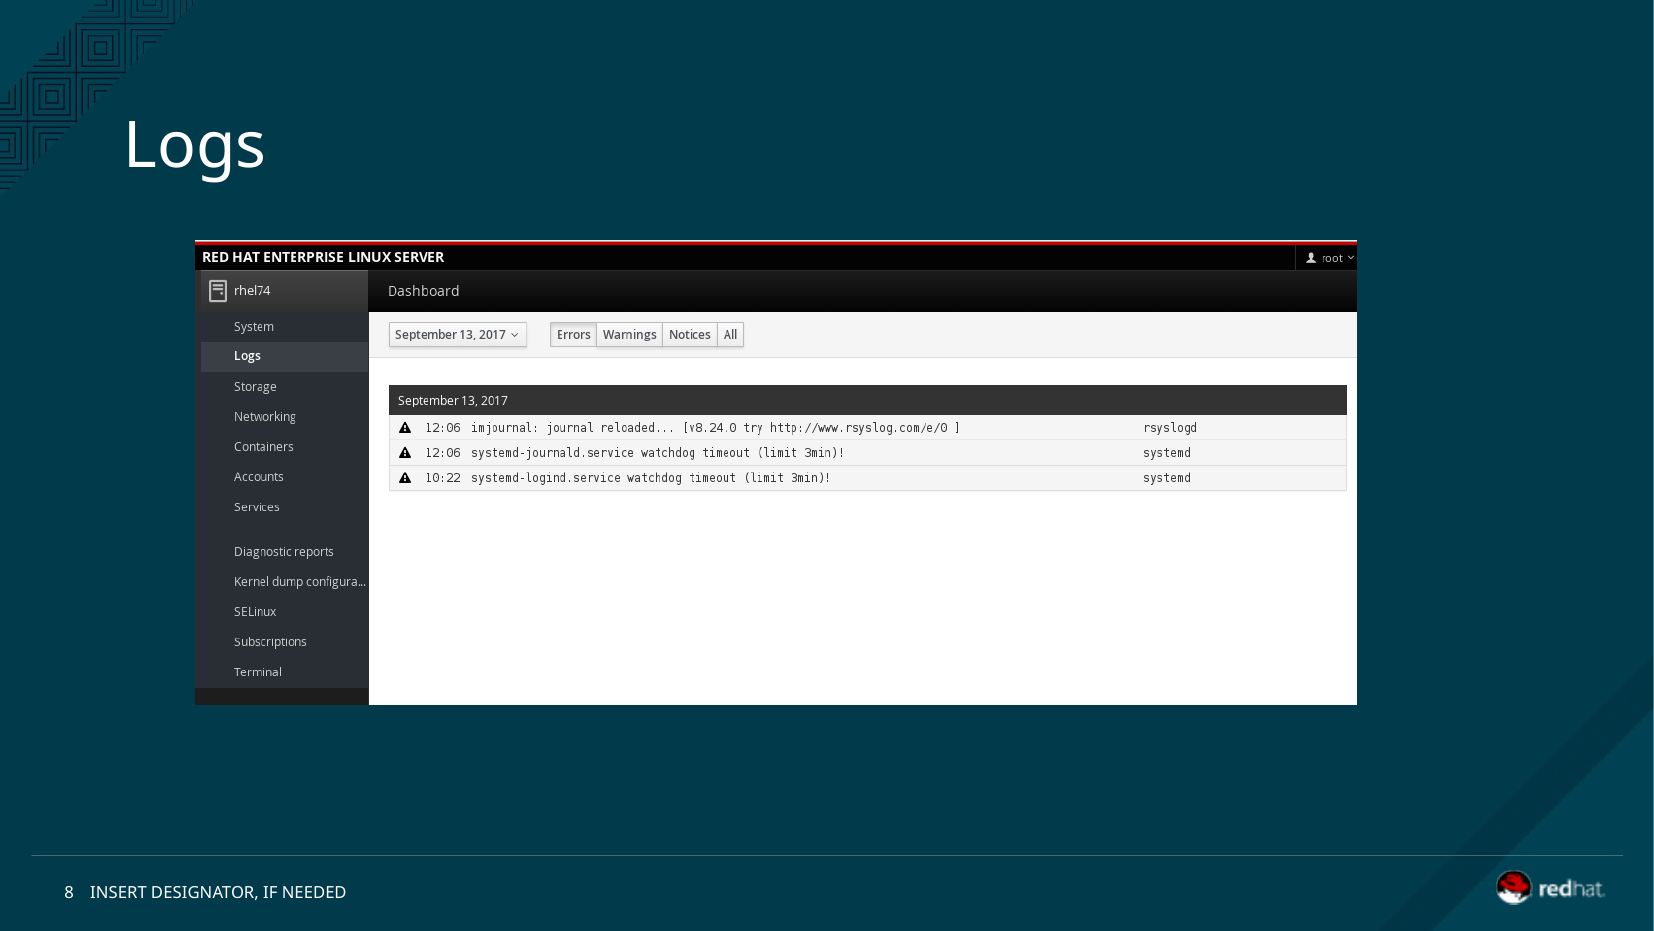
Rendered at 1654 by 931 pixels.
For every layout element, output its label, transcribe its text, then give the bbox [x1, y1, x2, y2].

picture [1497, 871, 1532, 904]
picture [196, 241, 1356, 704]
picture [1540, 879, 1605, 897]
picture [70, 33, 74, 61]
title Logs [124, 0, 1530, 187]
